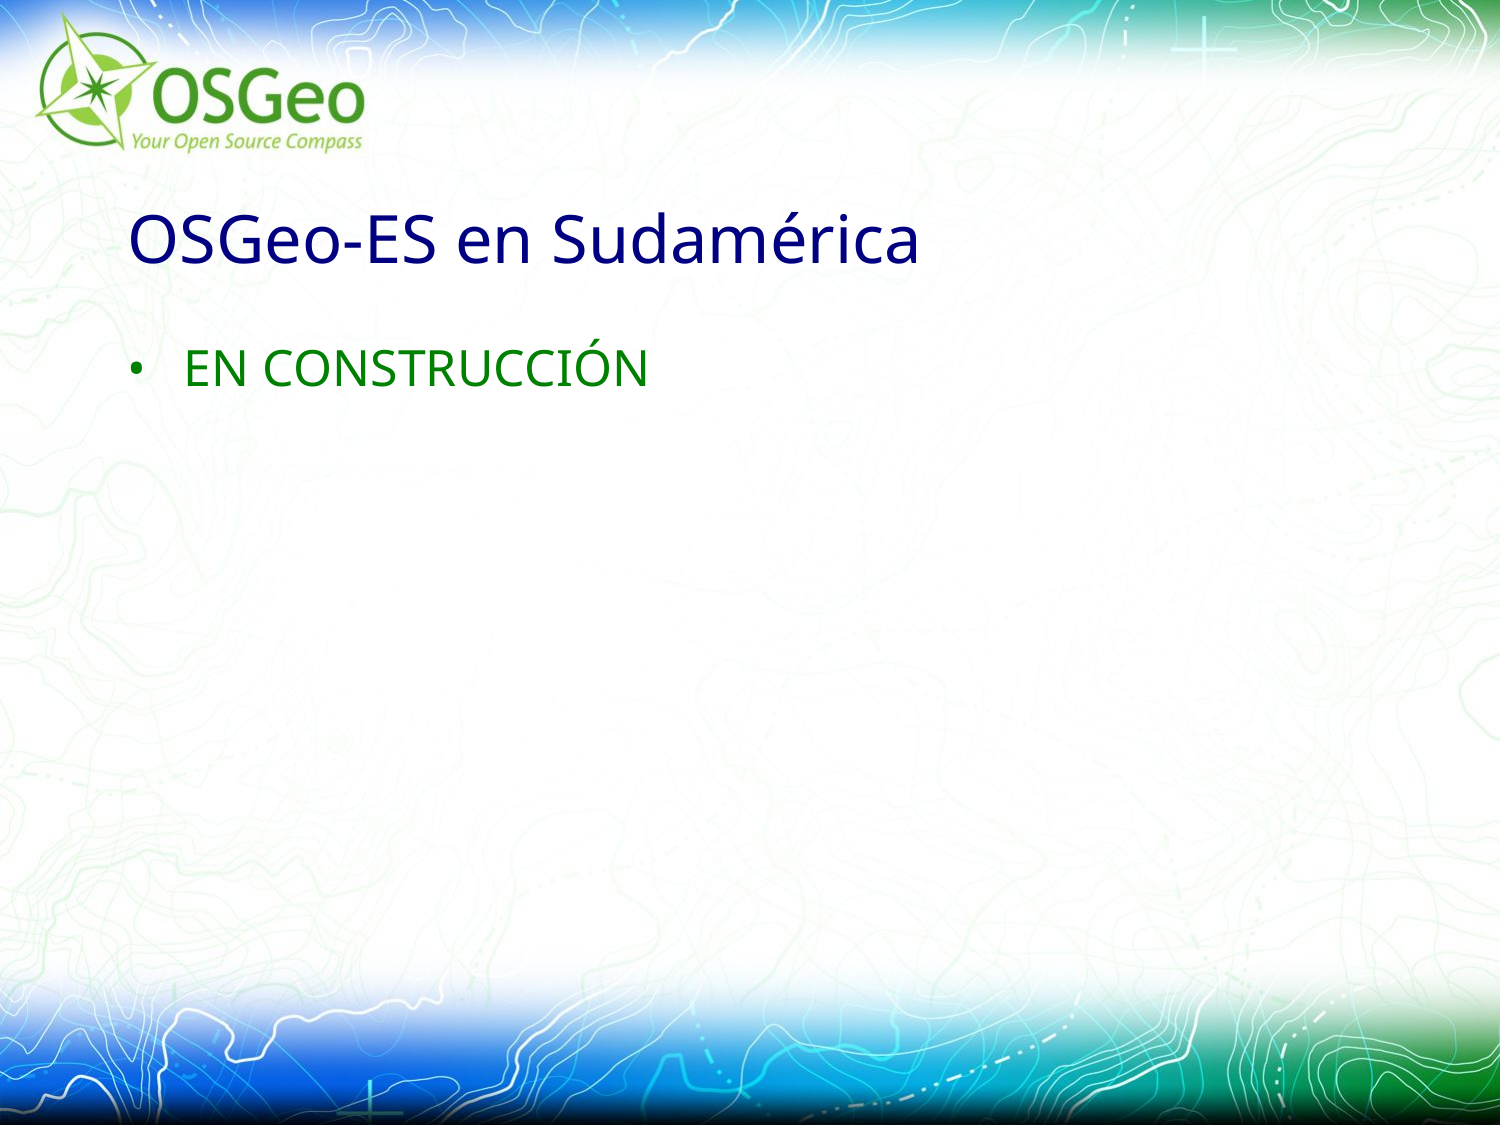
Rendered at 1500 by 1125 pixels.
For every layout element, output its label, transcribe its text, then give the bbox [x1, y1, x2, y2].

title OSGeo-ES en Sudamérica [112, 187, 1388, 288]
list EN CONSTRUCCIÓN [112, 324, 1388, 1068]
picture [0, 0, 1500, 1125]
